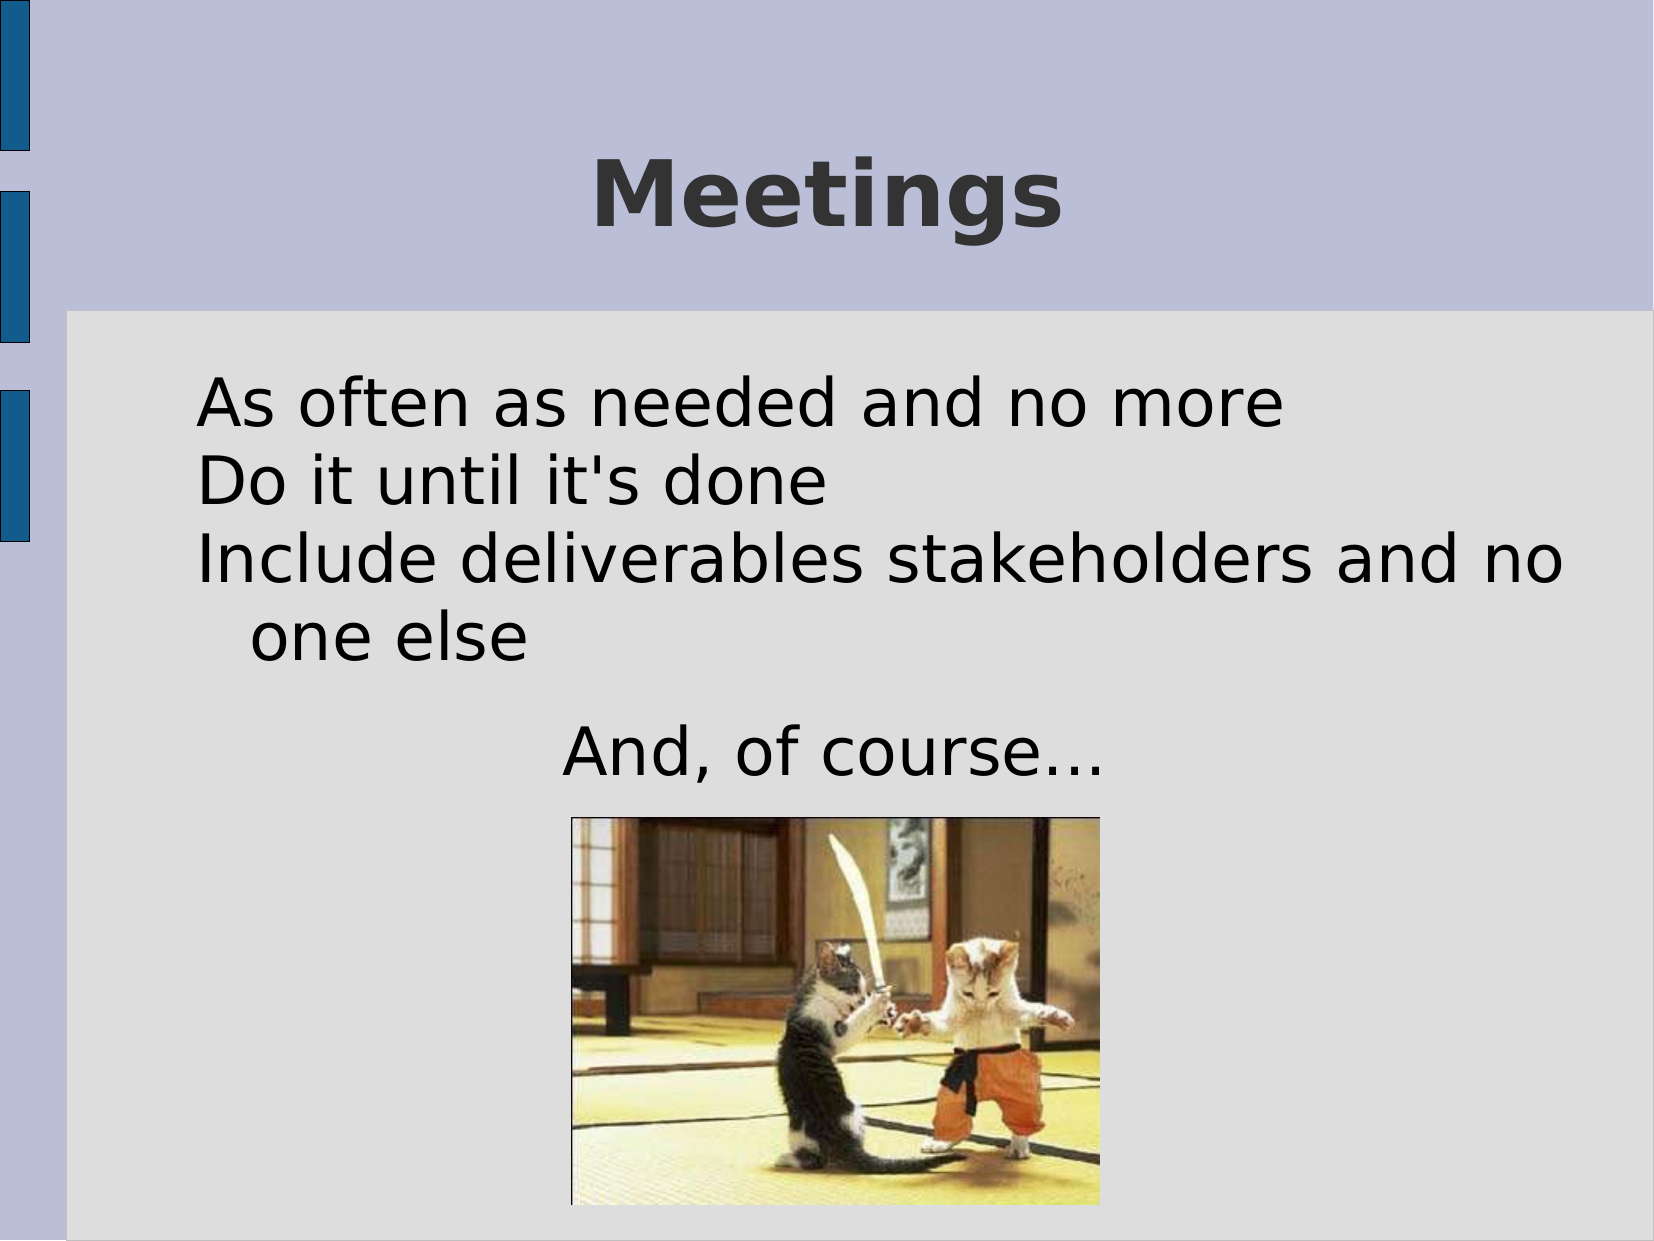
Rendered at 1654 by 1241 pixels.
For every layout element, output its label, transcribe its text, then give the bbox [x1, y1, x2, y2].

list As often as needed and no more Do it until it's done Include deliverables stakeholders and no one else [178, 364, 1570, 713]
list And, of course... [544, 713, 1154, 800]
title Meetings [121, 91, 1534, 299]
picture [571, 817, 1100, 1205]
